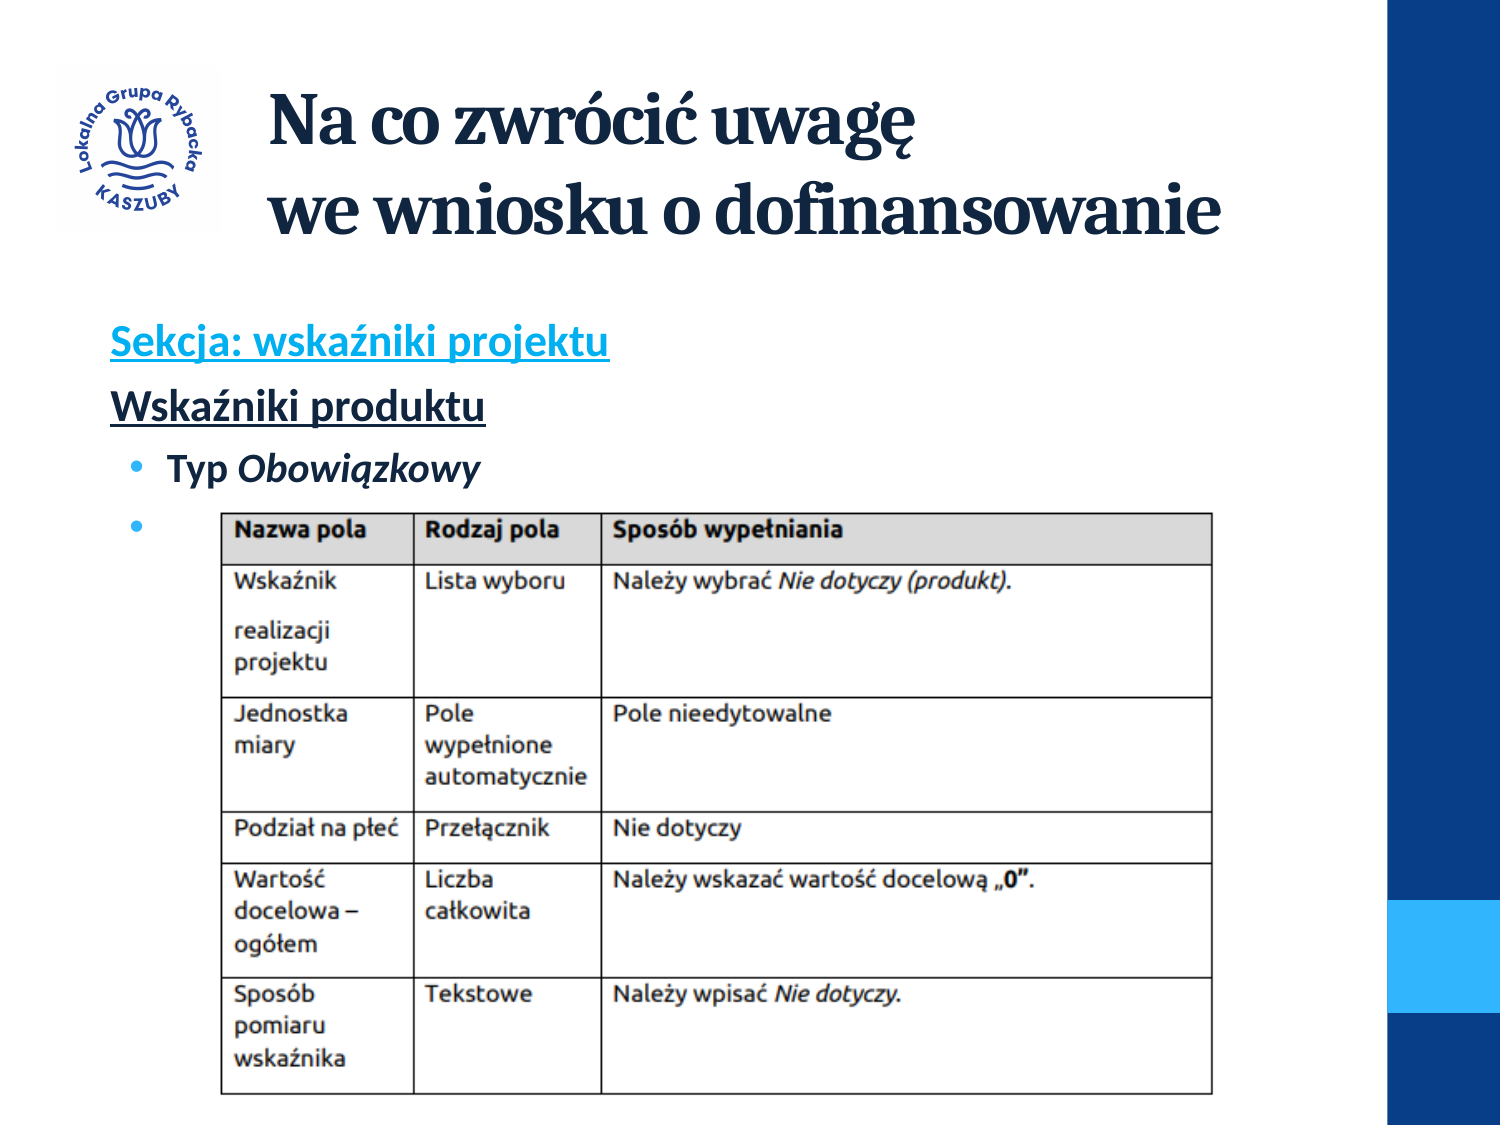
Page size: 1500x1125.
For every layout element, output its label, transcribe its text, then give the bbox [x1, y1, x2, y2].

picture [55, 66, 221, 232]
picture [206, 503, 1233, 1110]
title Na co zwrócić uwagę we wniosku o dofinansowanie [253, 30, 1326, 289]
text_box Sekcja: wskaźniki projektu Wskaźniki produktu Typ Obowiązkowy [76, 302, 1302, 1106]
